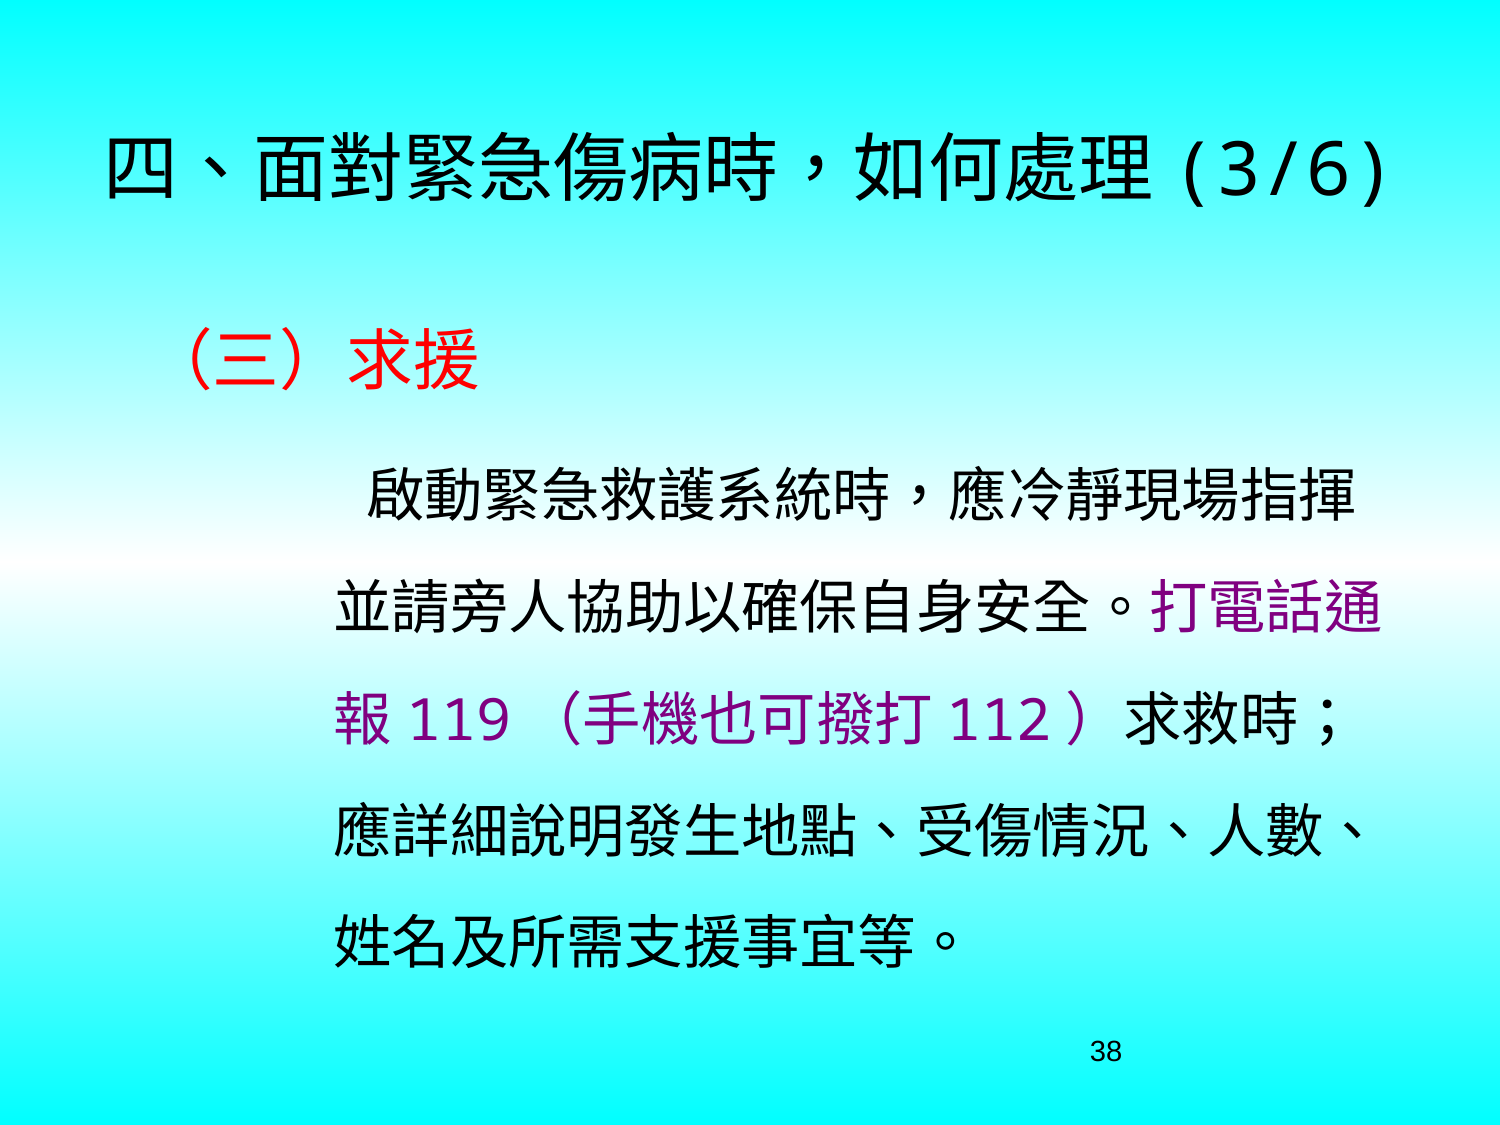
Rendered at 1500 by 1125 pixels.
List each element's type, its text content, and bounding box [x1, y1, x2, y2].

list （三）求援 啟動緊急救護系統時，應冷靜現場指揮並請旁人協助以確保自身安全。打電話通報119（手機也可撥打112）求救時；應詳細說明發生地點、受傷情況、人數、姓名及所需支援事宜等。 [75, 262, 1426, 1005]
text_box [1074, 1024, 1426, 1103]
title 四、面對緊急傷病時，如何處理(3/6) [75, 45, 1426, 233]
